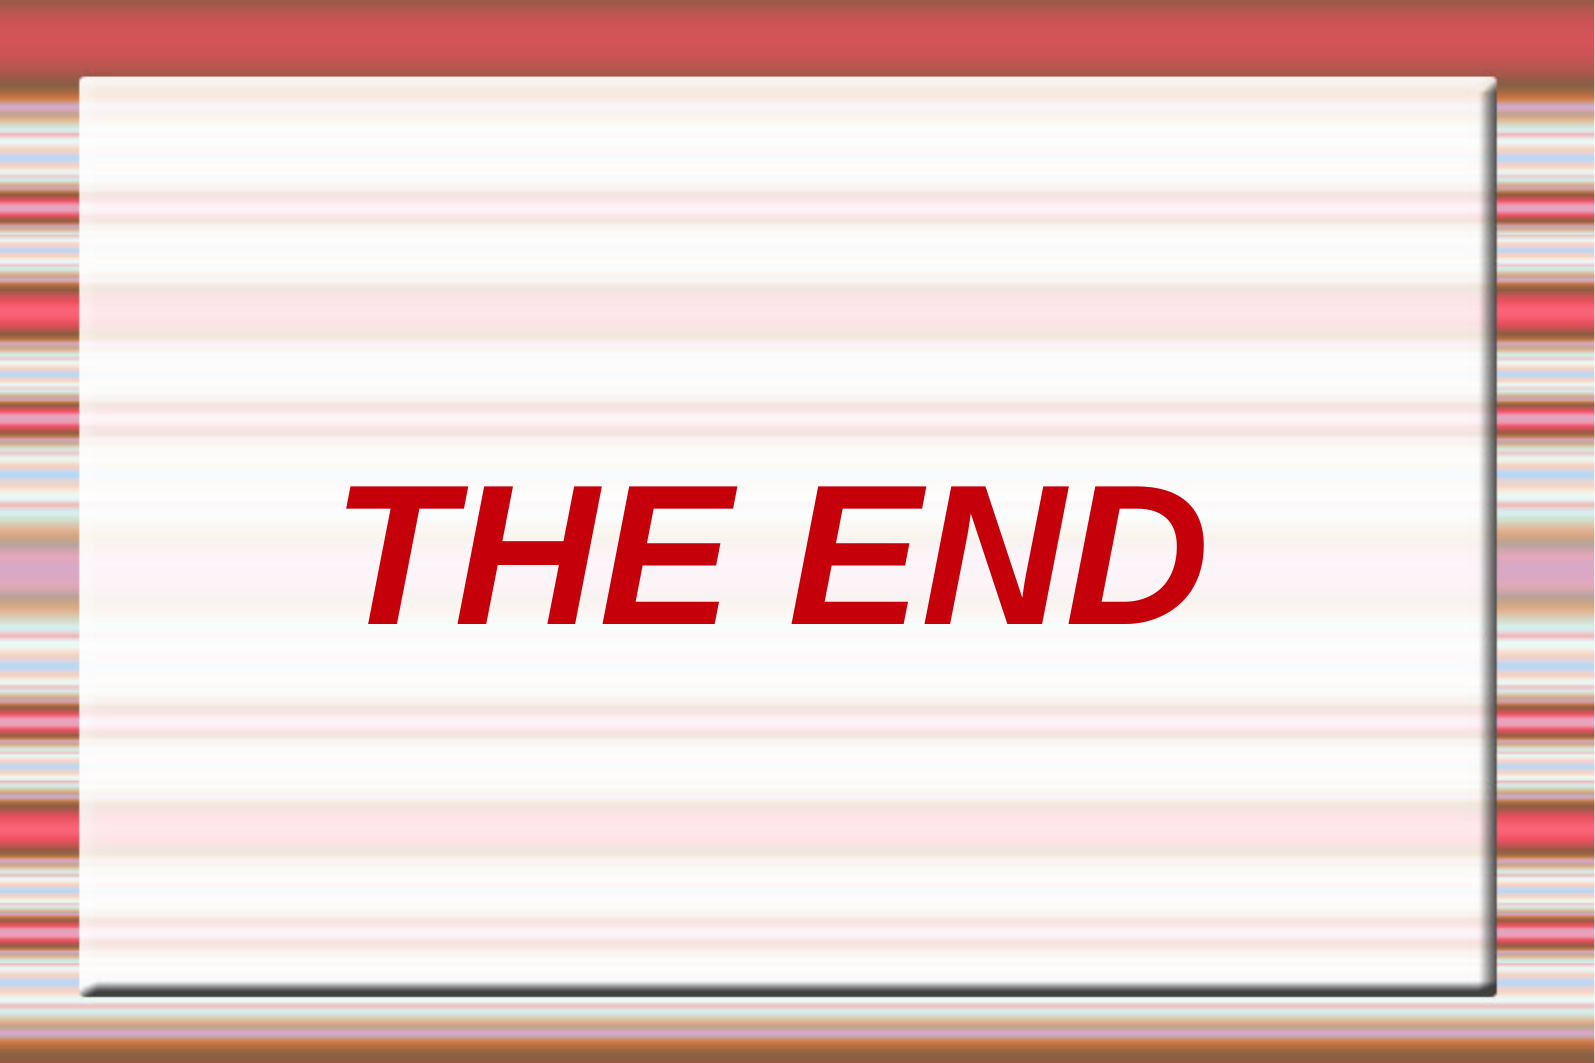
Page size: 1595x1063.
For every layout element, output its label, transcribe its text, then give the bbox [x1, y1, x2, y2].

title THE END [91, 82, 1453, 1028]
picture [0, 0, 1595, 1063]
